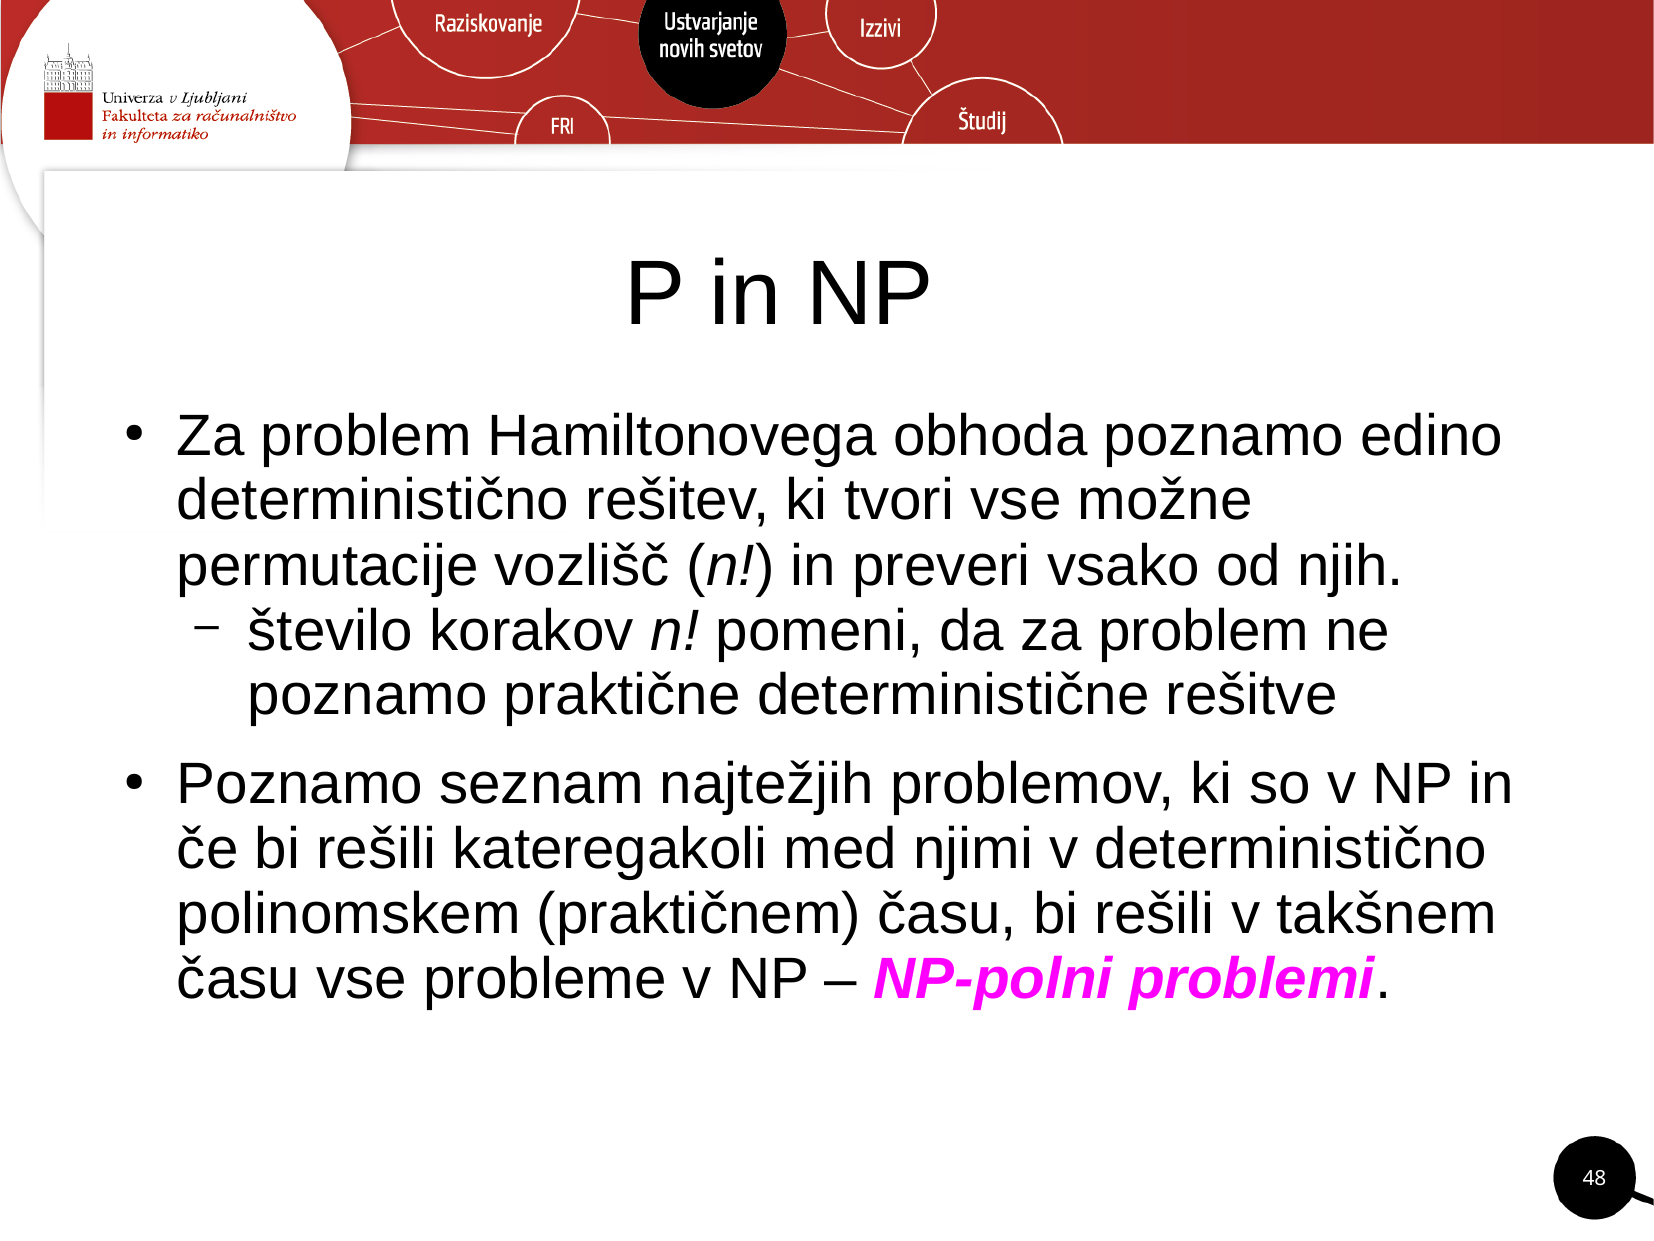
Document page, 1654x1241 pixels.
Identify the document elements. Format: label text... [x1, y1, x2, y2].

list Za problem Hamiltonovega obhoda poznamo edino deterministično rešitev, ki tvori vse možne permutacije vozlišč (n!) in preveri vsako od njih. število korakov n! pomeni, da za problem ne poznamo praktične deterministične rešitve Poznamo seznam najtežjih problemov, ki so v NP in če bi rešili kateregakoli med njimi v deterministično polinomskem (praktičnem) času, bi rešili v takšnem času vse probleme v NP – NP-polni problemi. [106, 402, 1571, 999]
text_box <številka> [1553, 1145, 1636, 1212]
title P in NP [35, 188, 1524, 397]
picture [0, 0, 1654, 1241]
